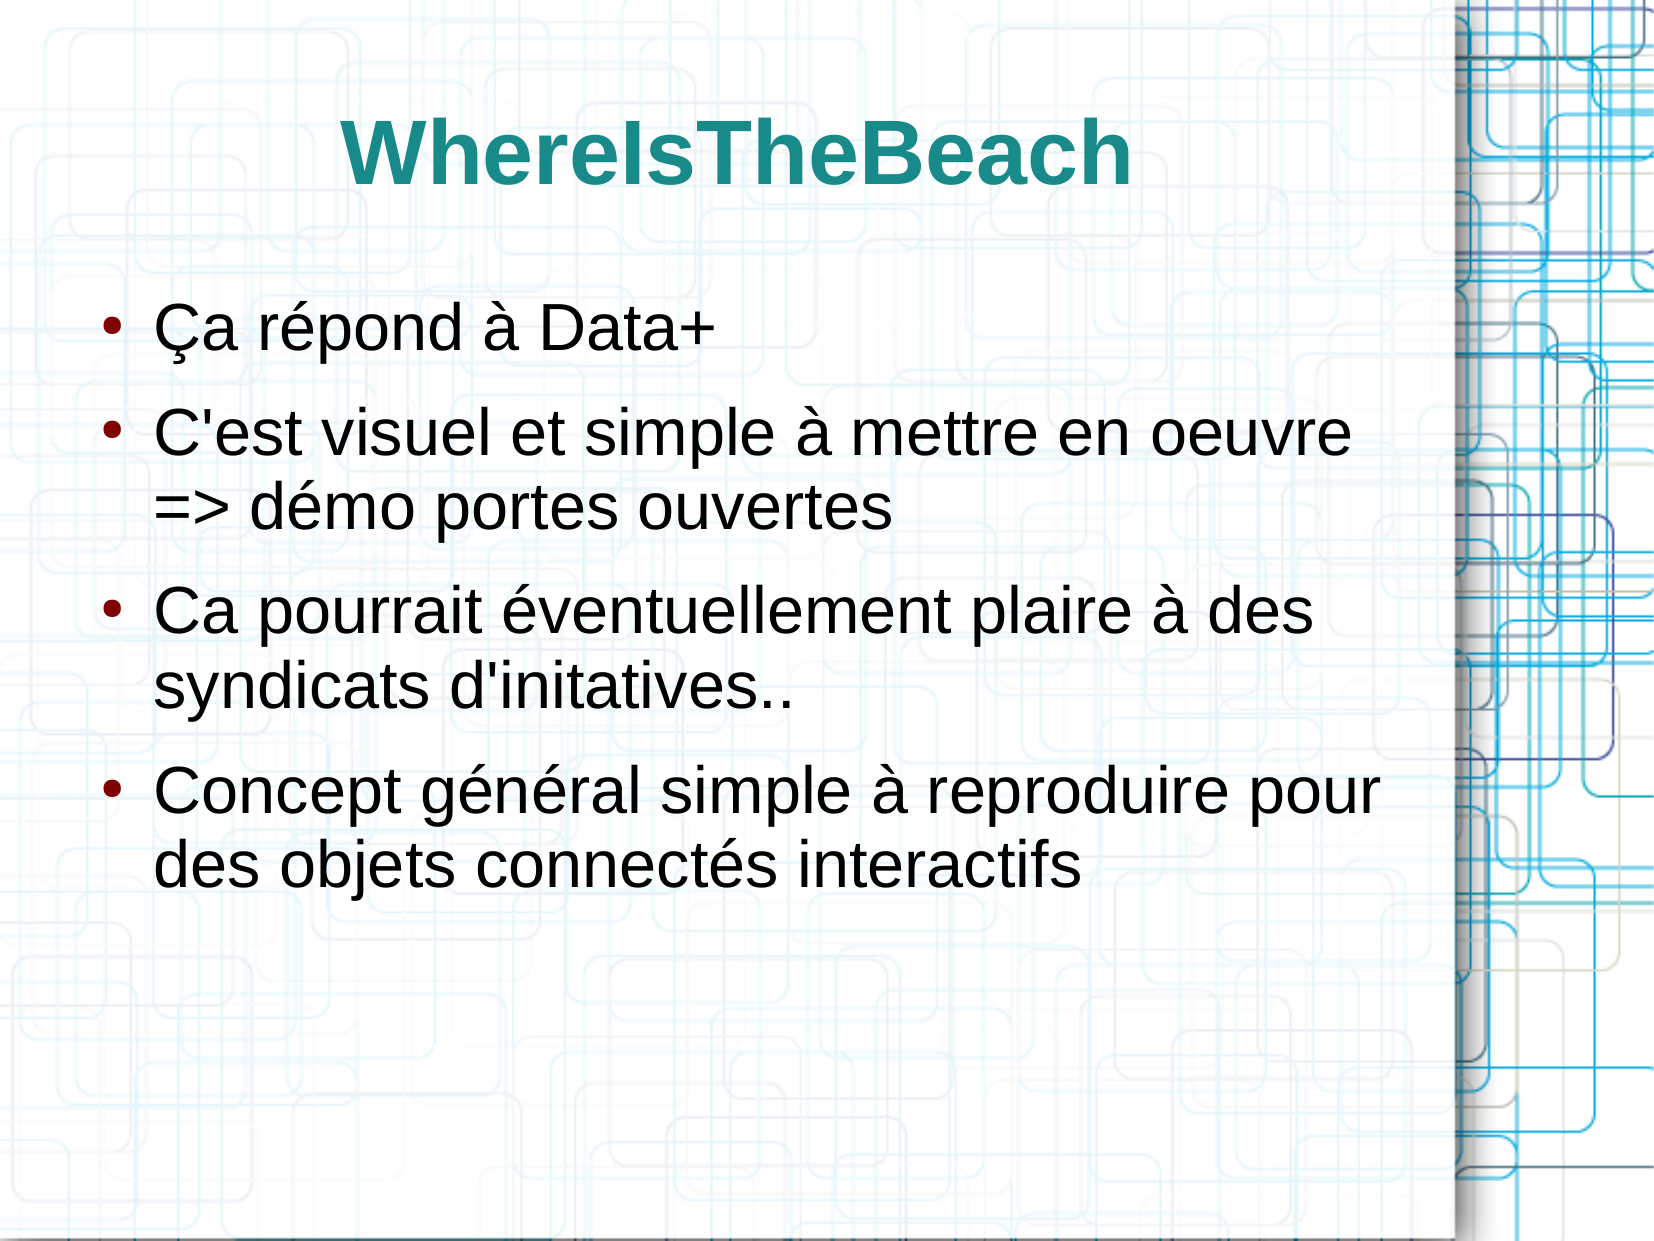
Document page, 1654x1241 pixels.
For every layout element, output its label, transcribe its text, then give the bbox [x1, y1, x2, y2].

list Ça répond à Data+ C'est visuel et simple à mettre en oeuvre => démo portes ouvertes Ca pourrait éventuellement plaire à des syndicats d'initatives.. Concept général simple à reproduire pour des objets connectés interactifs [82, 290, 1418, 1205]
title WhereIsTheBeach [59, 49, 1418, 257]
picture [0, 0, 1654, 1241]
